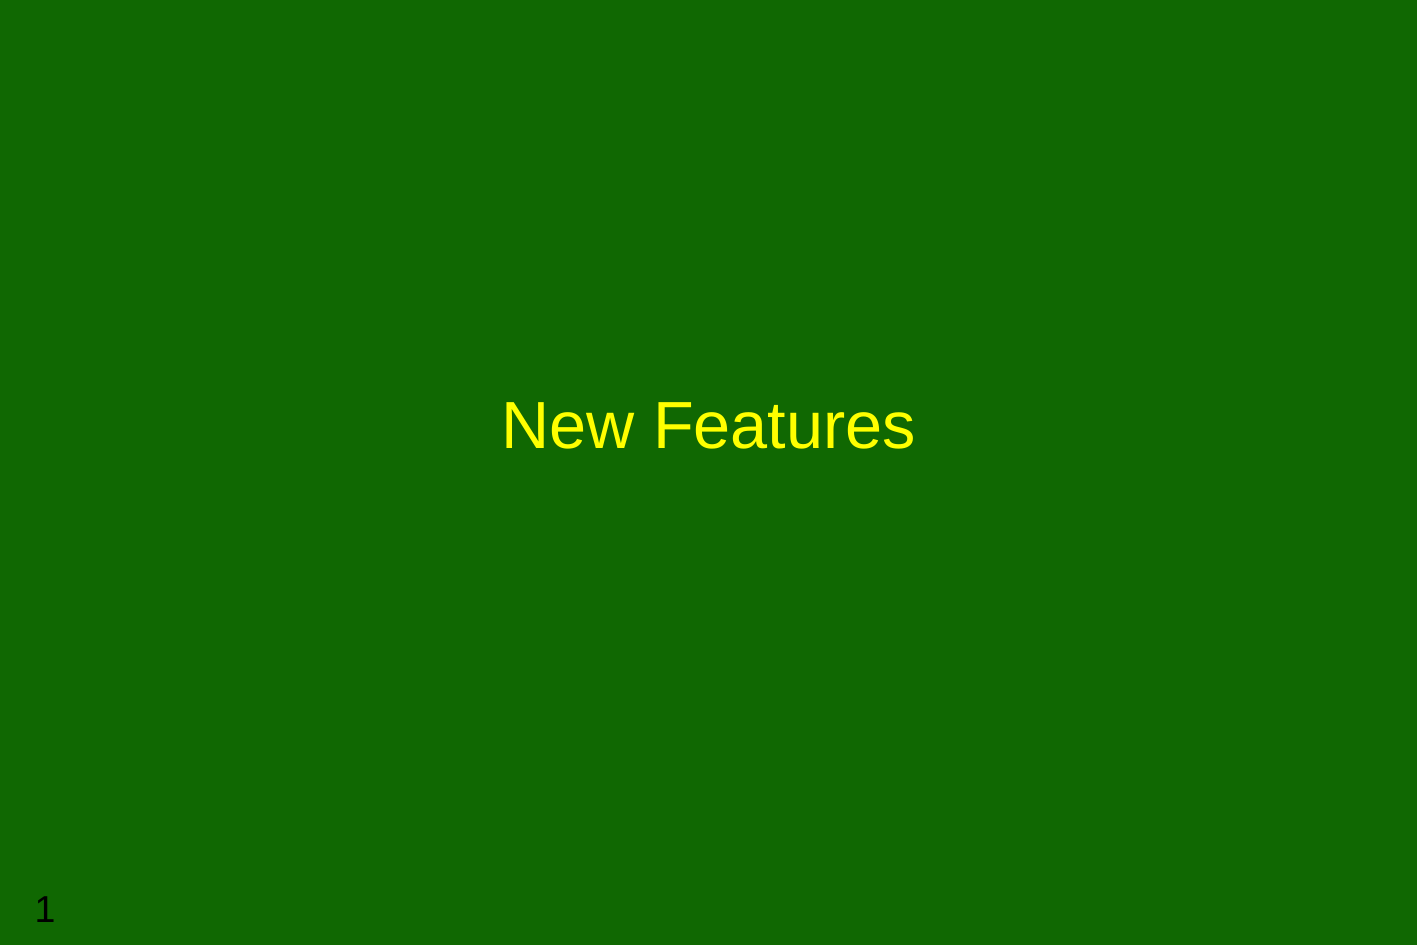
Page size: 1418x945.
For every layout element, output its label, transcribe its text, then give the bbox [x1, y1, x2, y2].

subtitle New Features [44, 248, 1374, 603]
